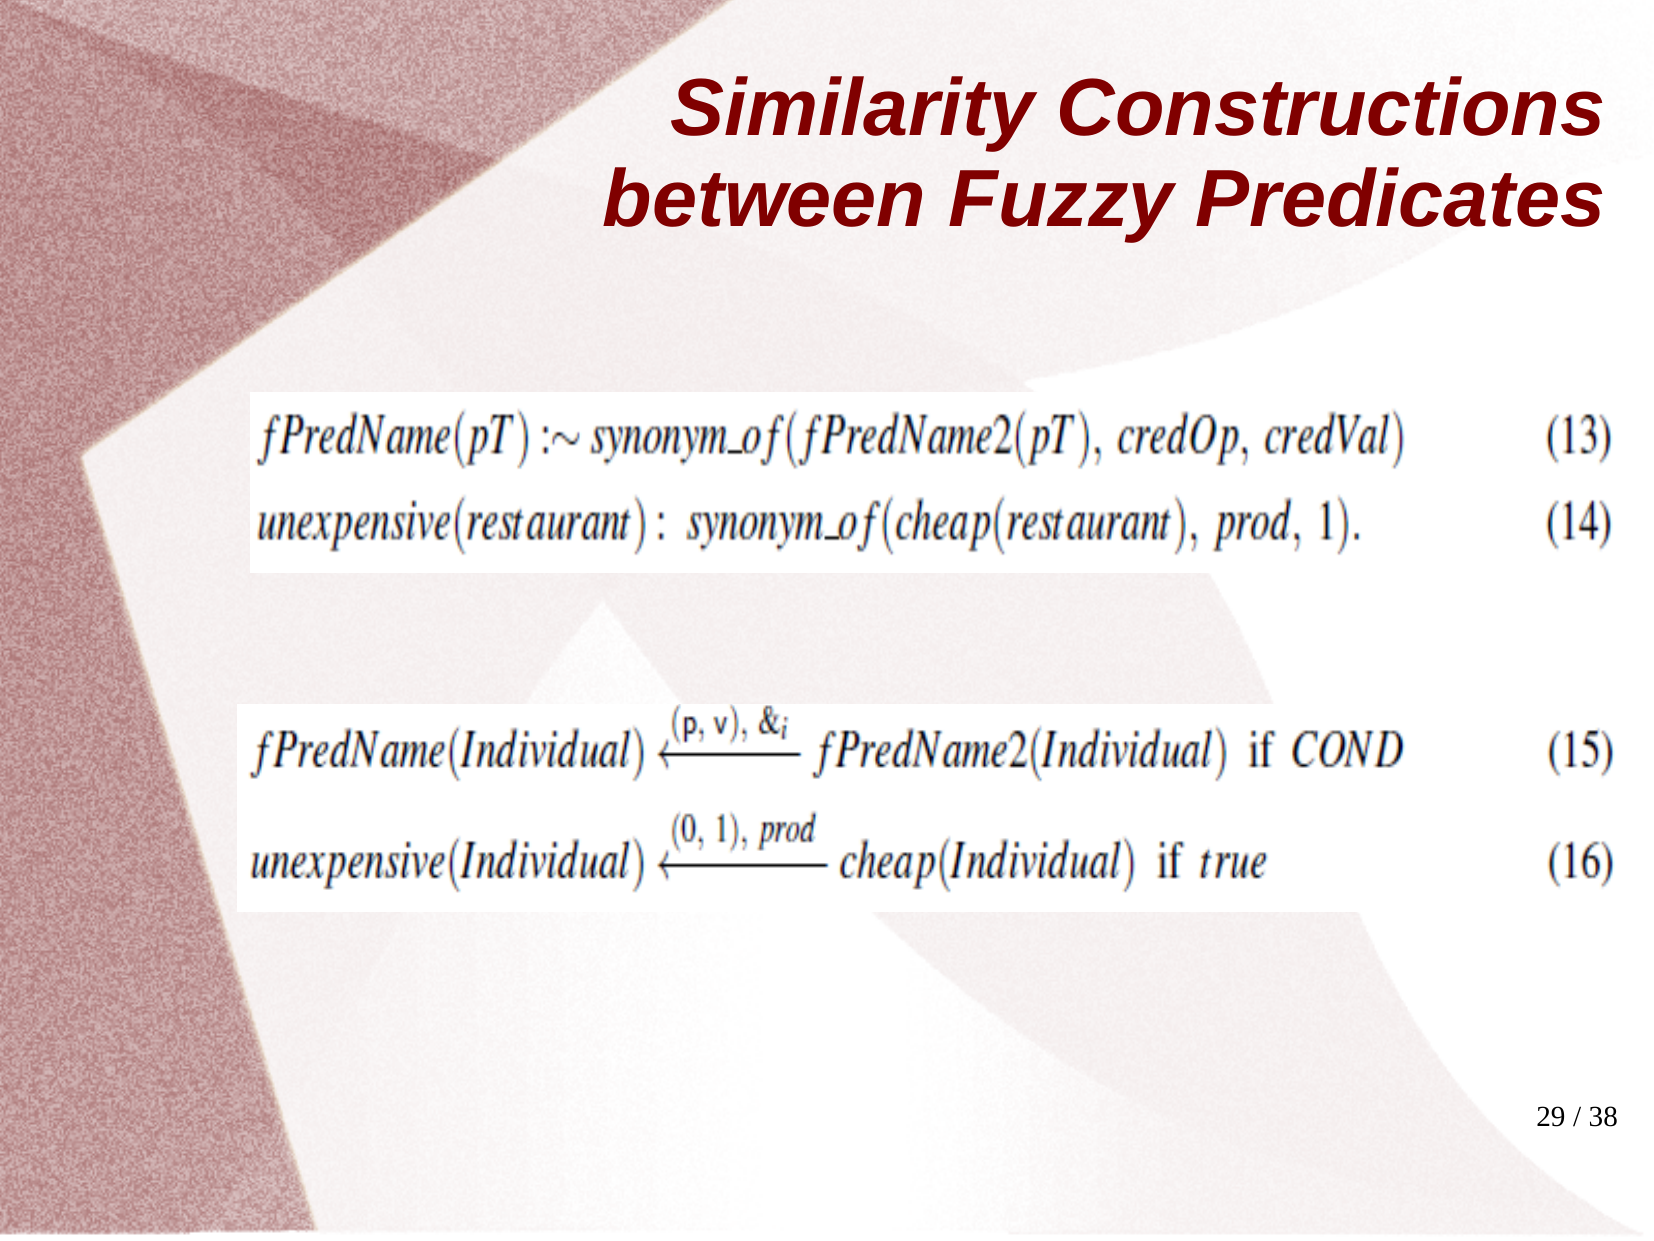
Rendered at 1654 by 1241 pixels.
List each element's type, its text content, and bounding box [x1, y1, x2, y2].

picture [0, 0, 1654, 1241]
title Similarity Constructions between Fuzzy Predicates [596, 49, 1607, 257]
